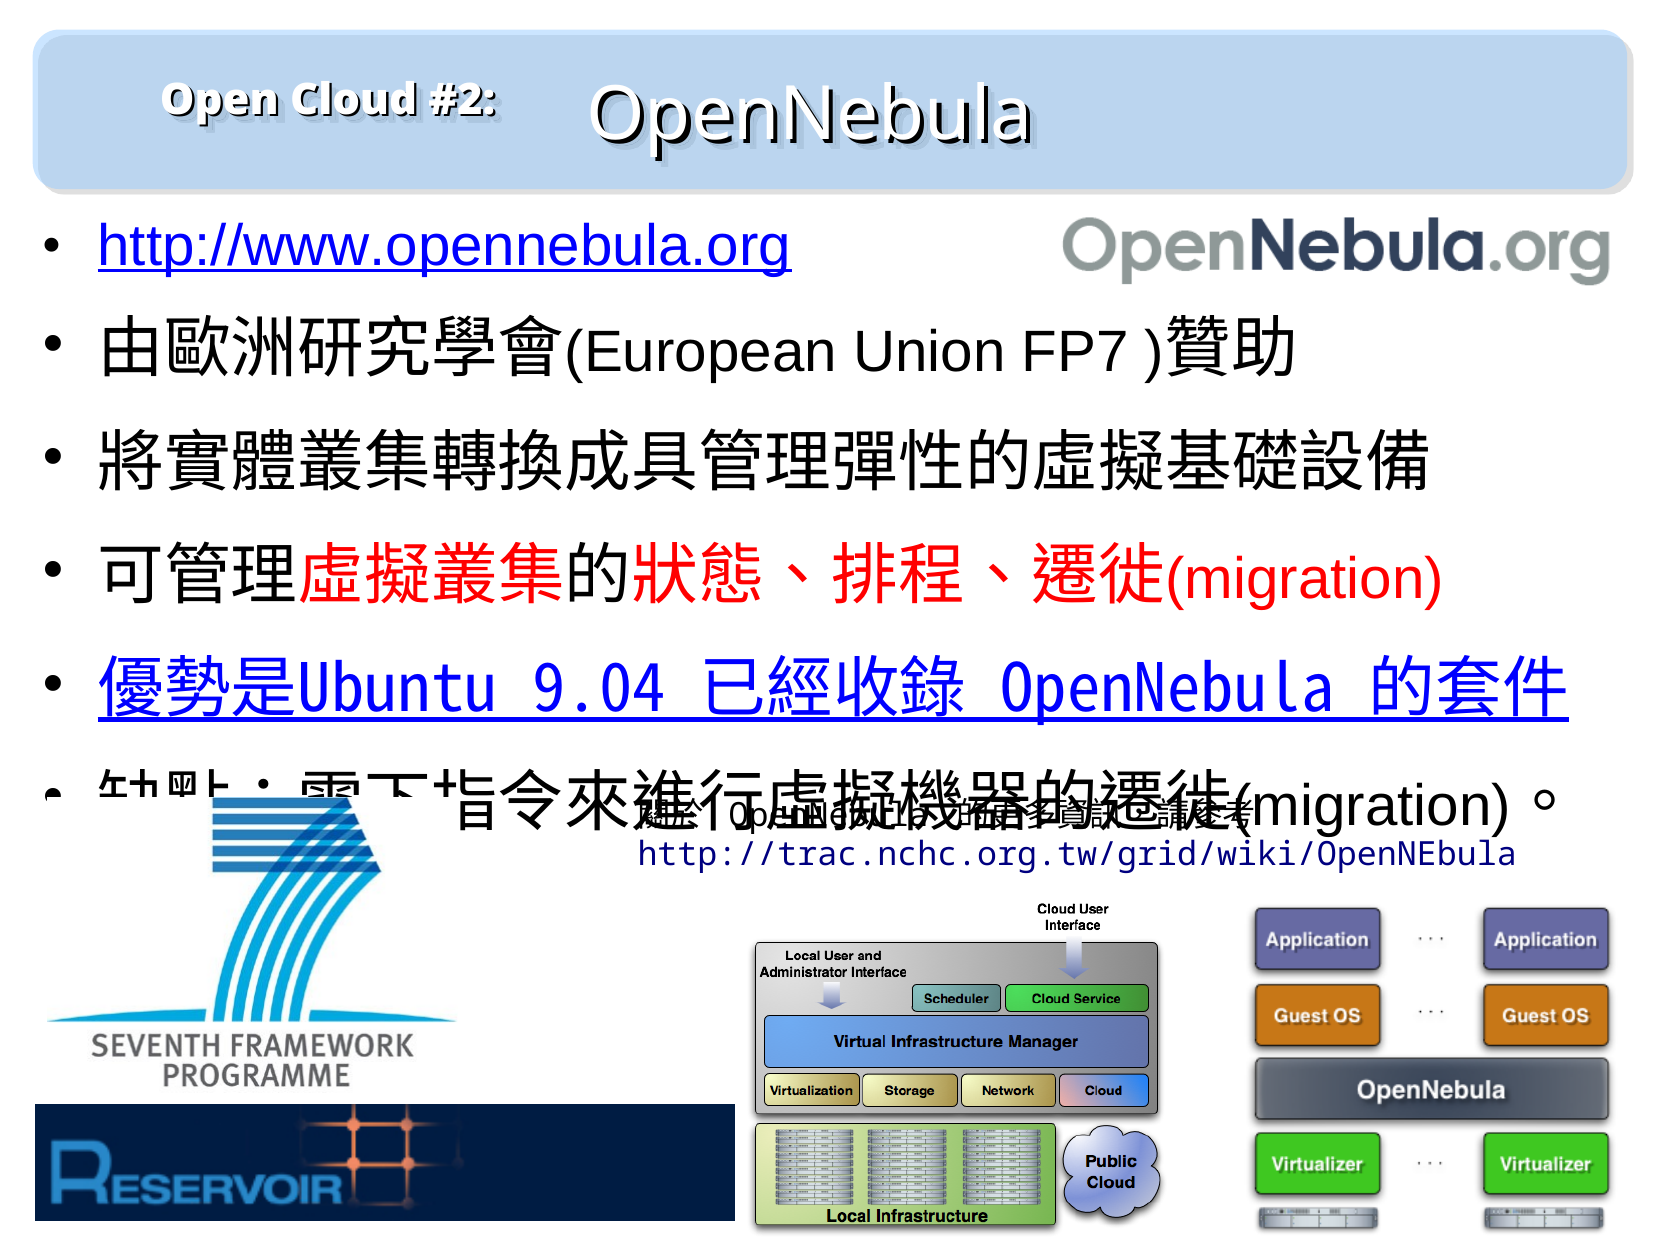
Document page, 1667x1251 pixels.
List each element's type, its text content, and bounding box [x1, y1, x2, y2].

picture [47, 797, 458, 1093]
text_box Open Cloud #2: OpenNebula [32, 29, 1628, 190]
text_box 關於 OpenNebula 的更多資訊，請參考http://trac.nchc.org.tw/grid/wiki/OpenNEbula [616, 779, 1595, 886]
list http://www.opennebula.org 由歐洲研究學會(European Union FP7 )贊助 將實體叢集轉換成具管理彈性的虛擬基礎設備 可管理虛擬叢集的狀態、排程、遷徙(migration) 優勢是Ubuntu 9.04 已經收錄 OpenNebula 的套件 缺點：需下指令來進行虛擬機器的遷徙(migration)。 [41, 212, 1607, 761]
picture [797, 183, 1625, 302]
picture [1234, 891, 1630, 1247]
picture [35, 891, 1182, 1247]
